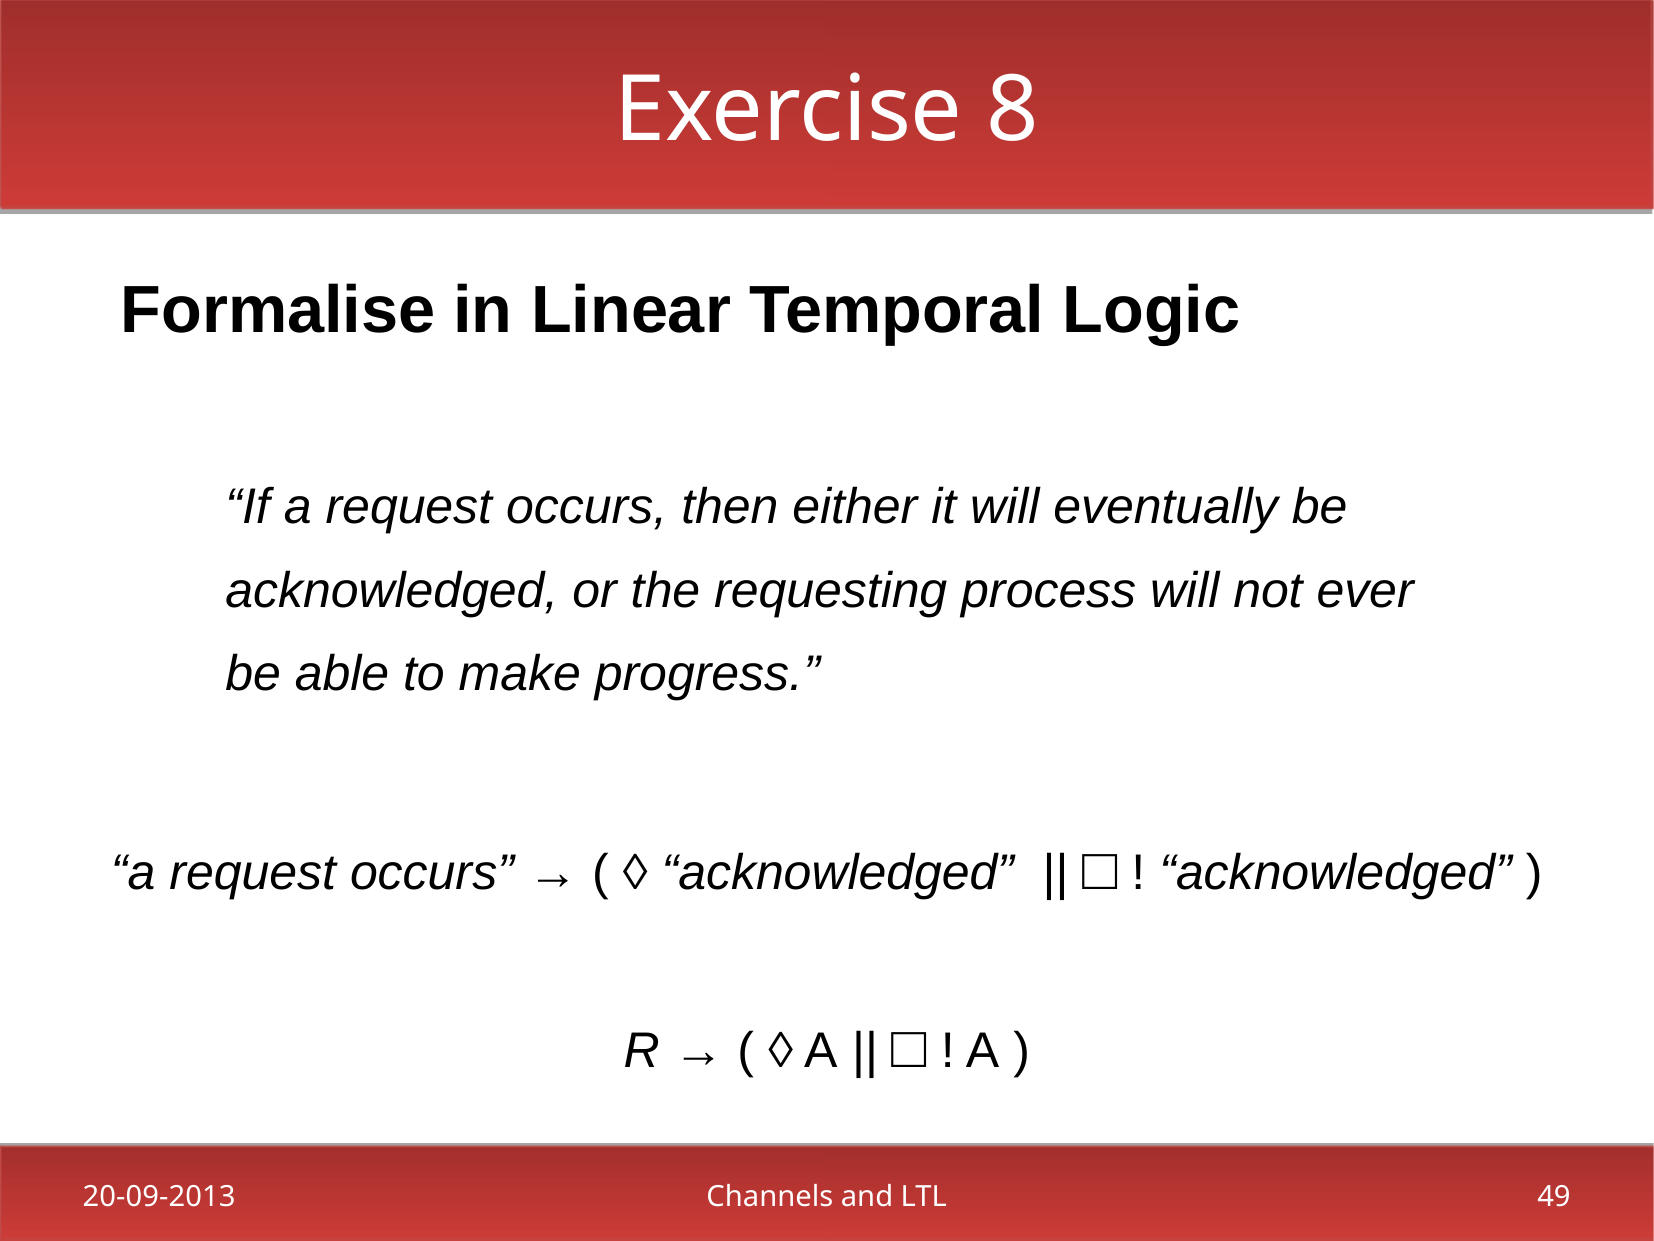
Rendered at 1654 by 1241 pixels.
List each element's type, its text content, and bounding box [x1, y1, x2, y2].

text_box “a request occurs” → ( ◊ “acknowledged” || □ ! “acknowledged” ) [88, 797, 1565, 878]
text_box Formalise in Linear Temporal Logic [105, 264, 1259, 355]
picture [0, 1143, 1654, 1241]
picture [0, 0, 1654, 214]
title Exercise 8 [59, 31, 1595, 178]
text_box “If a request occurs, then either it will eventually be acknowledged, or the requesting process will not ever be able to make progress.” [210, 442, 1444, 681]
text_box R → ( ◊ A || □ ! A ) [590, 974, 1063, 1055]
